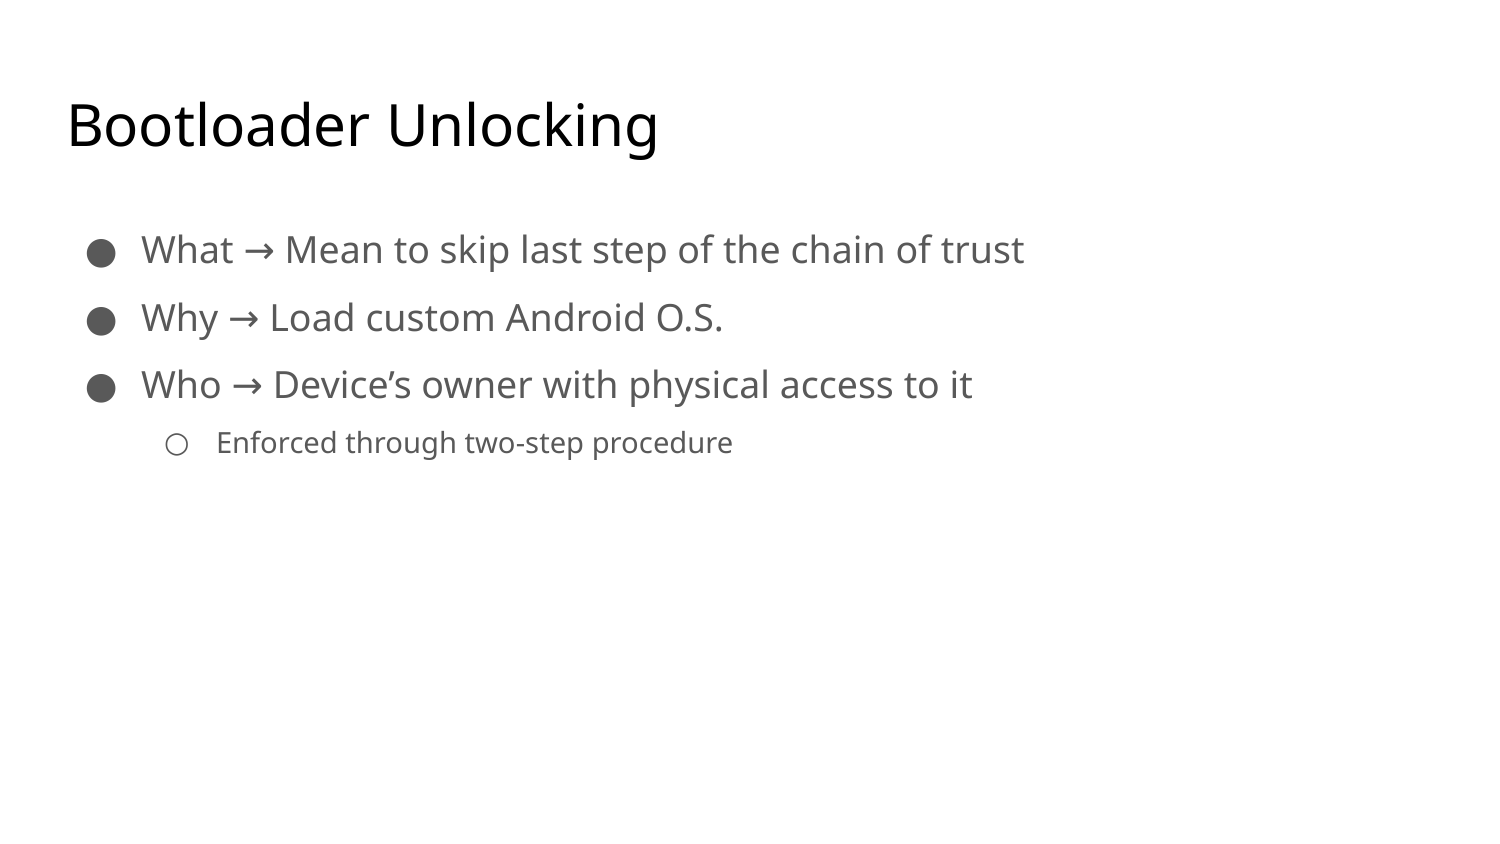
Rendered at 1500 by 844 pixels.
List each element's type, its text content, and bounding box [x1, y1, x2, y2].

title Bootloader Unlocking [51, 72, 1449, 167]
list What → Mean to skip last step of the chain of trust Why → Load custom Android O.S. Who → Device’s owner with physical access to it Enforced through two-step procedure [51, 189, 1449, 750]
